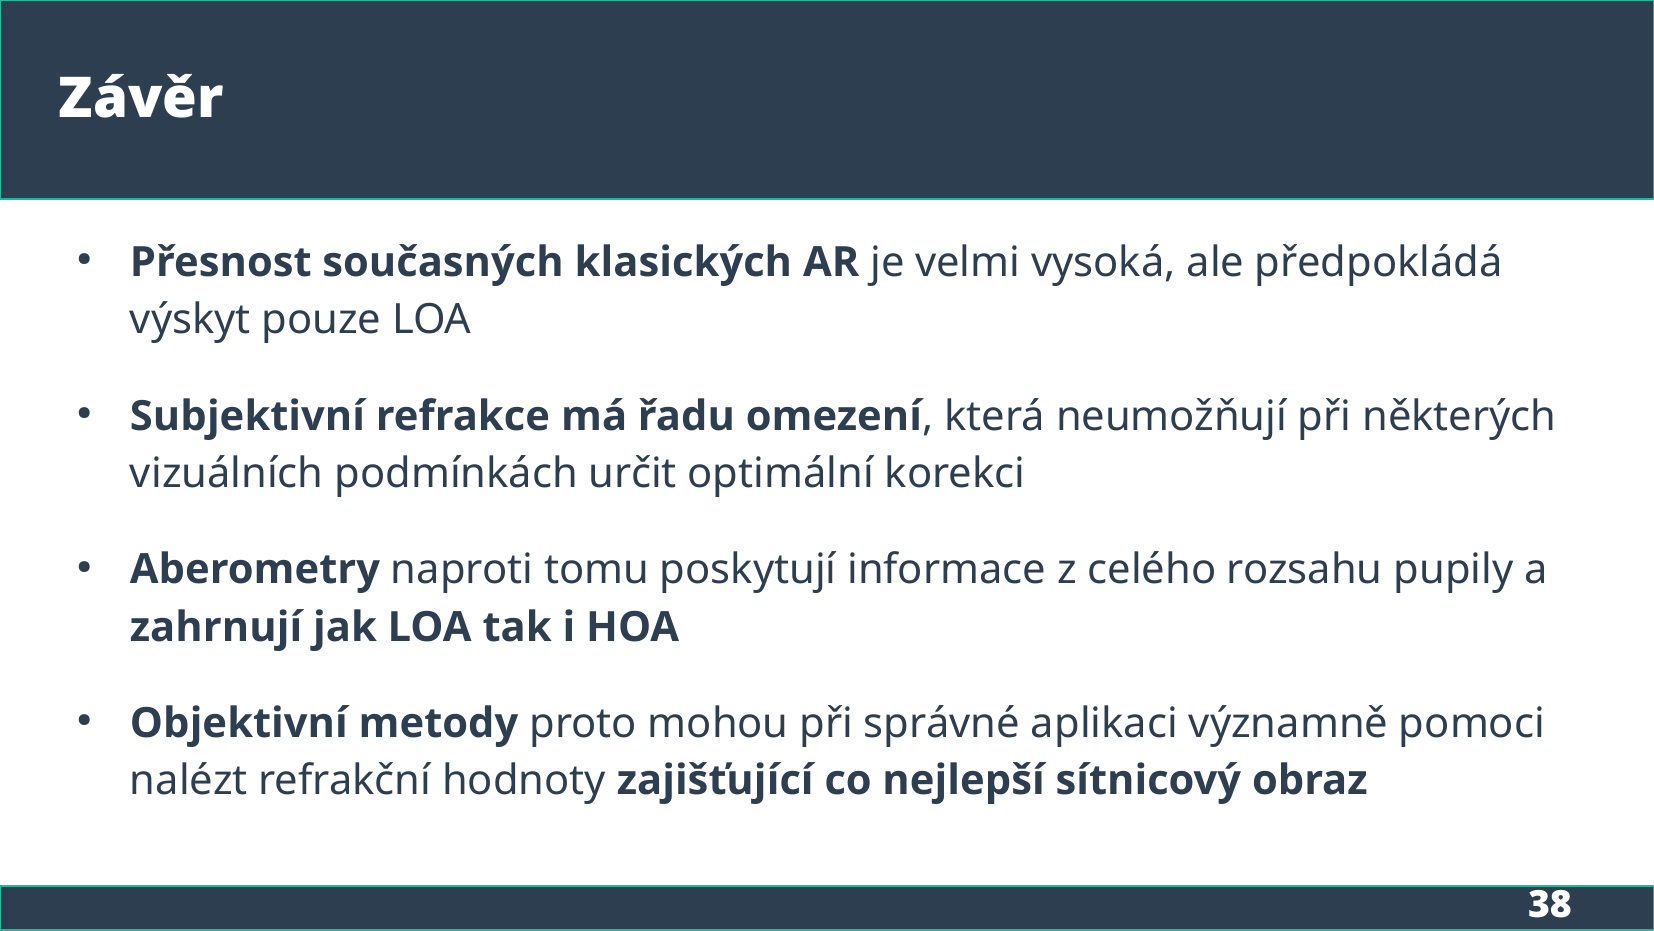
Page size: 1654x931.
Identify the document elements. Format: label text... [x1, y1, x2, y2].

title Závěr [59, 37, 1595, 155]
list Přesnost současných klasických AR je velmi vysoká, ale předpokládá výskyt pouze LOA Subjektivní refrakce má řadu omezení, která neumožňují při některých vizuálních podmínkách určit optimální korekci Aberometry naproti tomu poskytují informace z celého rozsahu pupily a zahrnují jak LOA tak i HOA Objektivní metody proto mohou při správné aplikaci významně pomoci nalézt refrakční hodnoty zajišťující co nejlepší sítnicový obraz [59, 231, 1595, 827]
